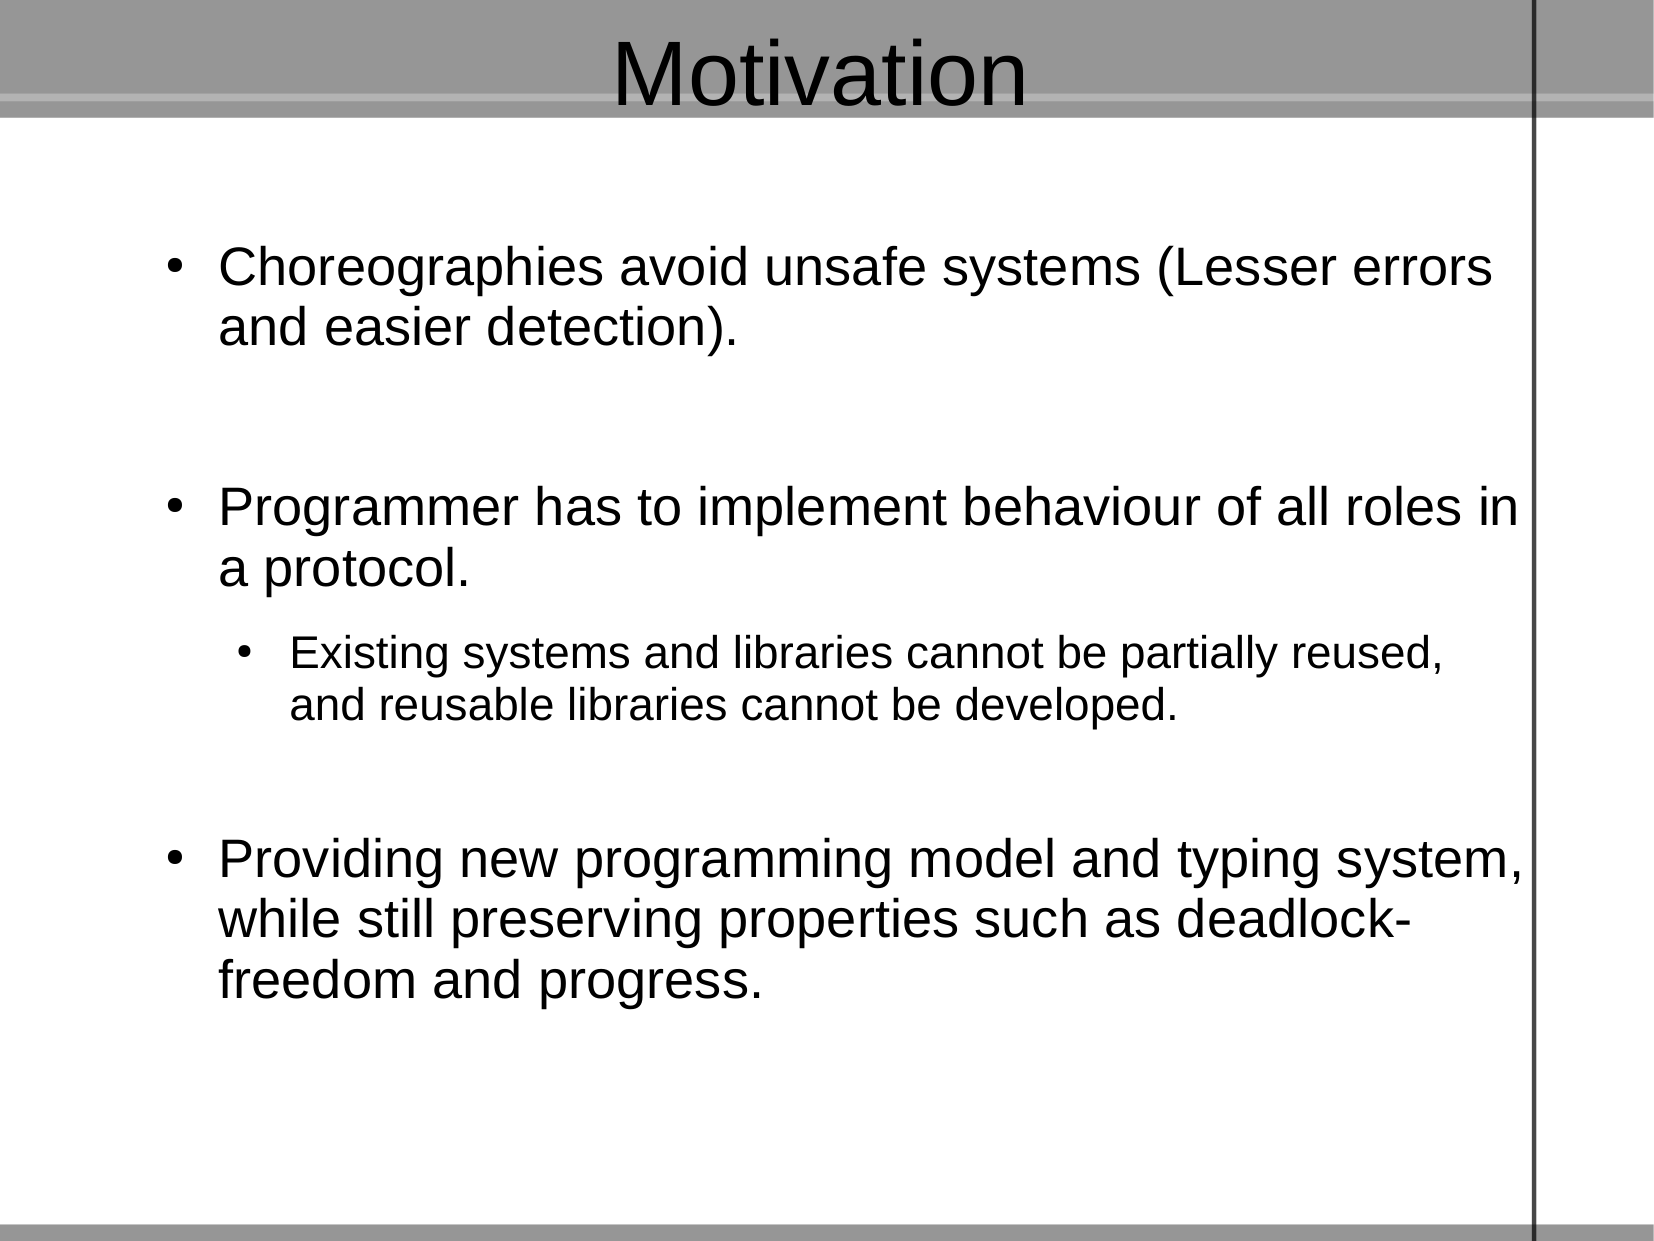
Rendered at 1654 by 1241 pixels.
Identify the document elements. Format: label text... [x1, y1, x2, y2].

title Motivation [76, 0, 1565, 178]
picture [0, 0, 1654, 1241]
list Choreographies avoid unsafe systems (Lesser errors and easier detection). Programmer has to implement behaviour of all roles in a protocol. Existing systems and libraries cannot be partially reused, and reusable libraries cannot be developed. Providing new programming model and typing system, while still preserving properties such as deadlock-freedom and progress. [147, 236, 1529, 1018]
